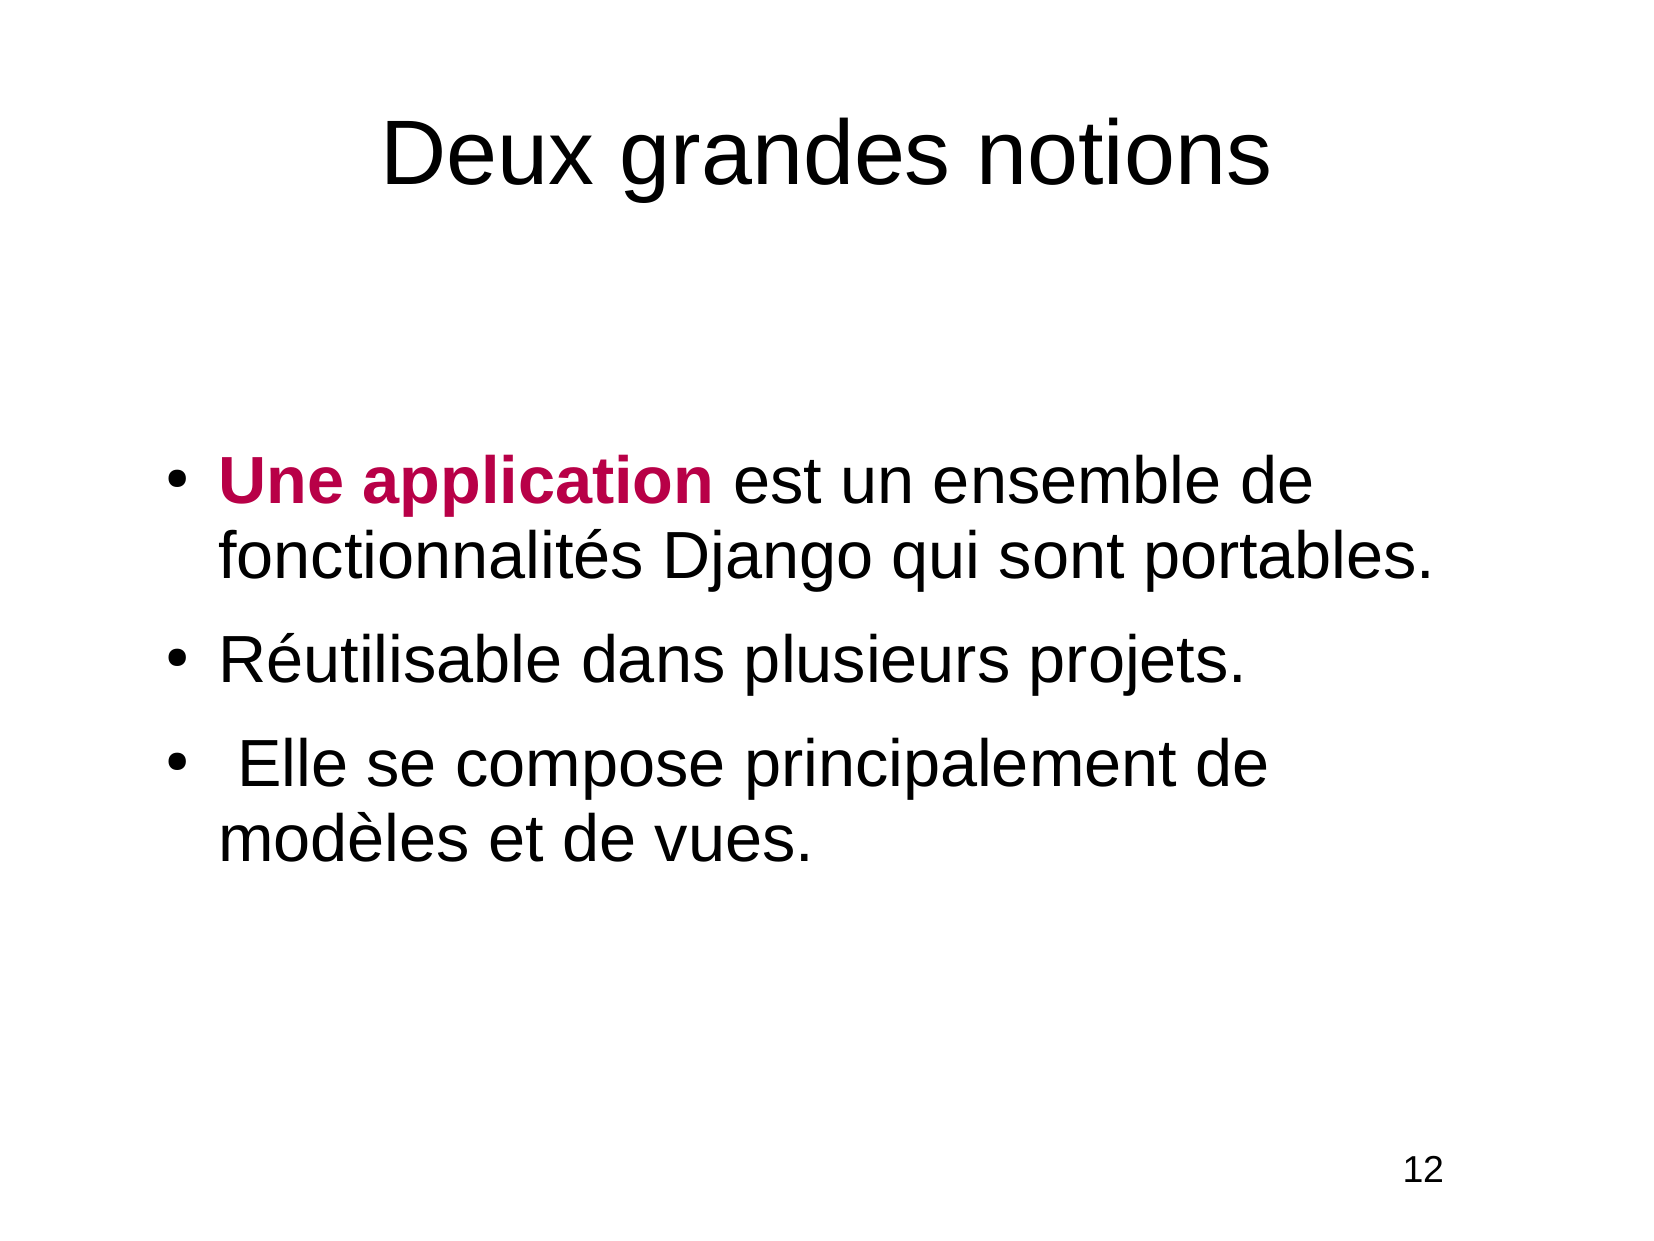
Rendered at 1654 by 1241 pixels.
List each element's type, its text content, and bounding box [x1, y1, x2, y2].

title Deux grandes notions [82, 49, 1571, 257]
list Une application est un ensemble de fonctionnalités Django qui sont portables. Réutilisable dans plusieurs projets. Elle se compose principalement de modèles et de vues. [147, 442, 1512, 950]
